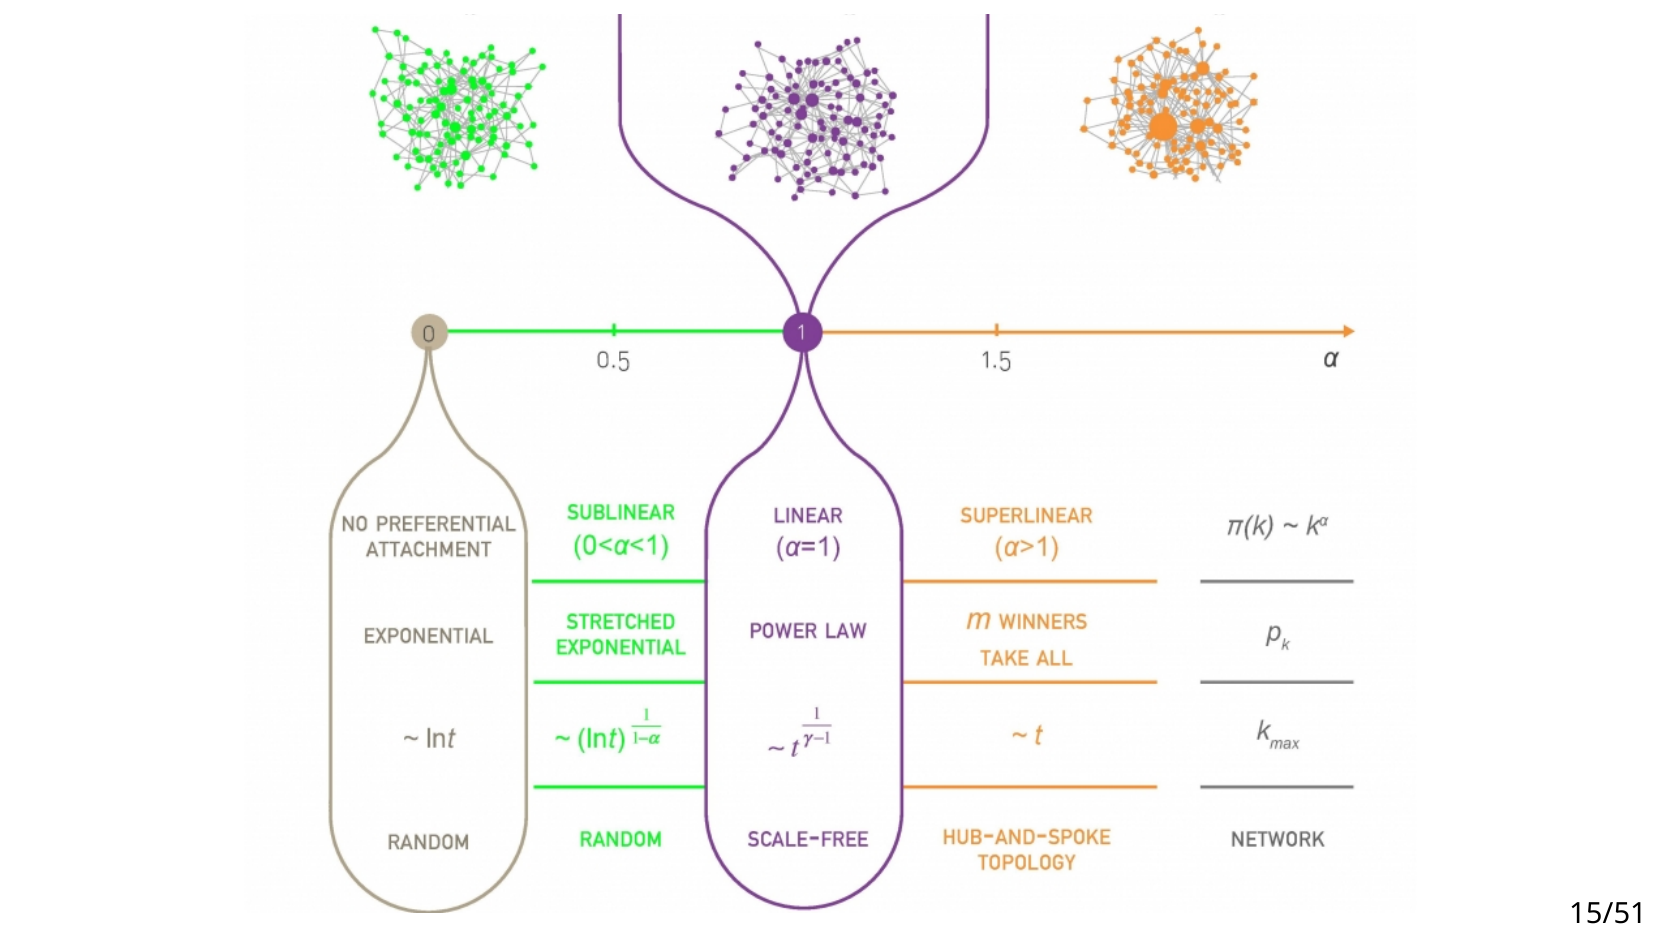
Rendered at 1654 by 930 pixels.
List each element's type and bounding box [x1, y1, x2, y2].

picture [244, 14, 1417, 913]
